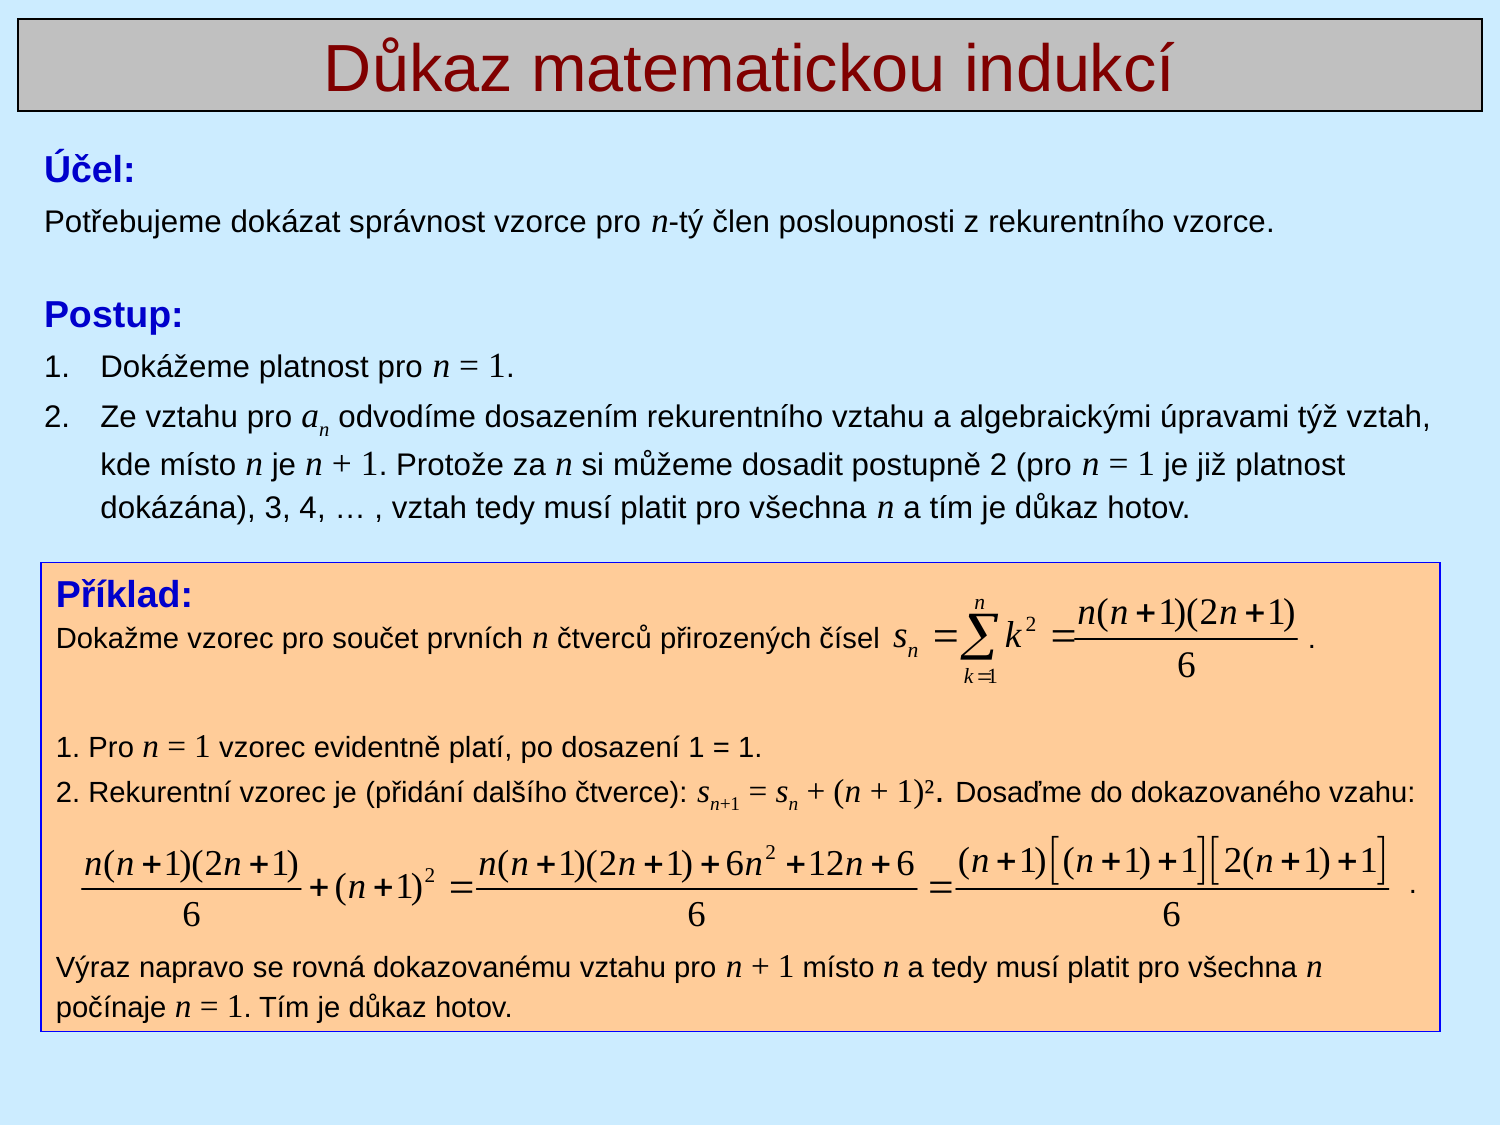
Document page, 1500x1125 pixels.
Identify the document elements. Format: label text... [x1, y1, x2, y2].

text_box Účel: Potřebujeme dokázat správnost vzorce pro n-tý člen posloupnosti z rekurentního vzorce. Postup: 1. Dokážeme platnost pro n = 1. 2. Ze vztahu pro an odvodíme dosazením rekurentního vztahu a algebraickými úpravami týž vztah, kde místo n je n + 1. Protože za n si můžeme dosadit postupně 2 (pro n = 1 je již platnost dokázána), 3, 4, … , vztah tedy musí platit pro všechna n a tím je důkaz hotov. [29, 137, 1471, 551]
picture [886, 585, 1304, 692]
picture [75, 834, 1397, 935]
text_box Příklad: Dokažme vzorec pro součet prvních n čtverců přirozených čísel . 1. Pro n = 1 vzorec evidentně platí, po dosazení 1 = 1. 2. Rekurentní vzorec je (přidání dalšího čtverce): sn+1 = sn + (n + 1)². Dosaďme do dokazovaného vzahu: . Výraz napravo se rovná dokazovanému vztahu pro n + 1 místo n a tedy musí platit pro všechna n počínaje n = 1. Tím je důkaz hotov. [41, 562, 1440, 1032]
title Důkaz matematickou indukcí [17, 19, 1483, 112]
